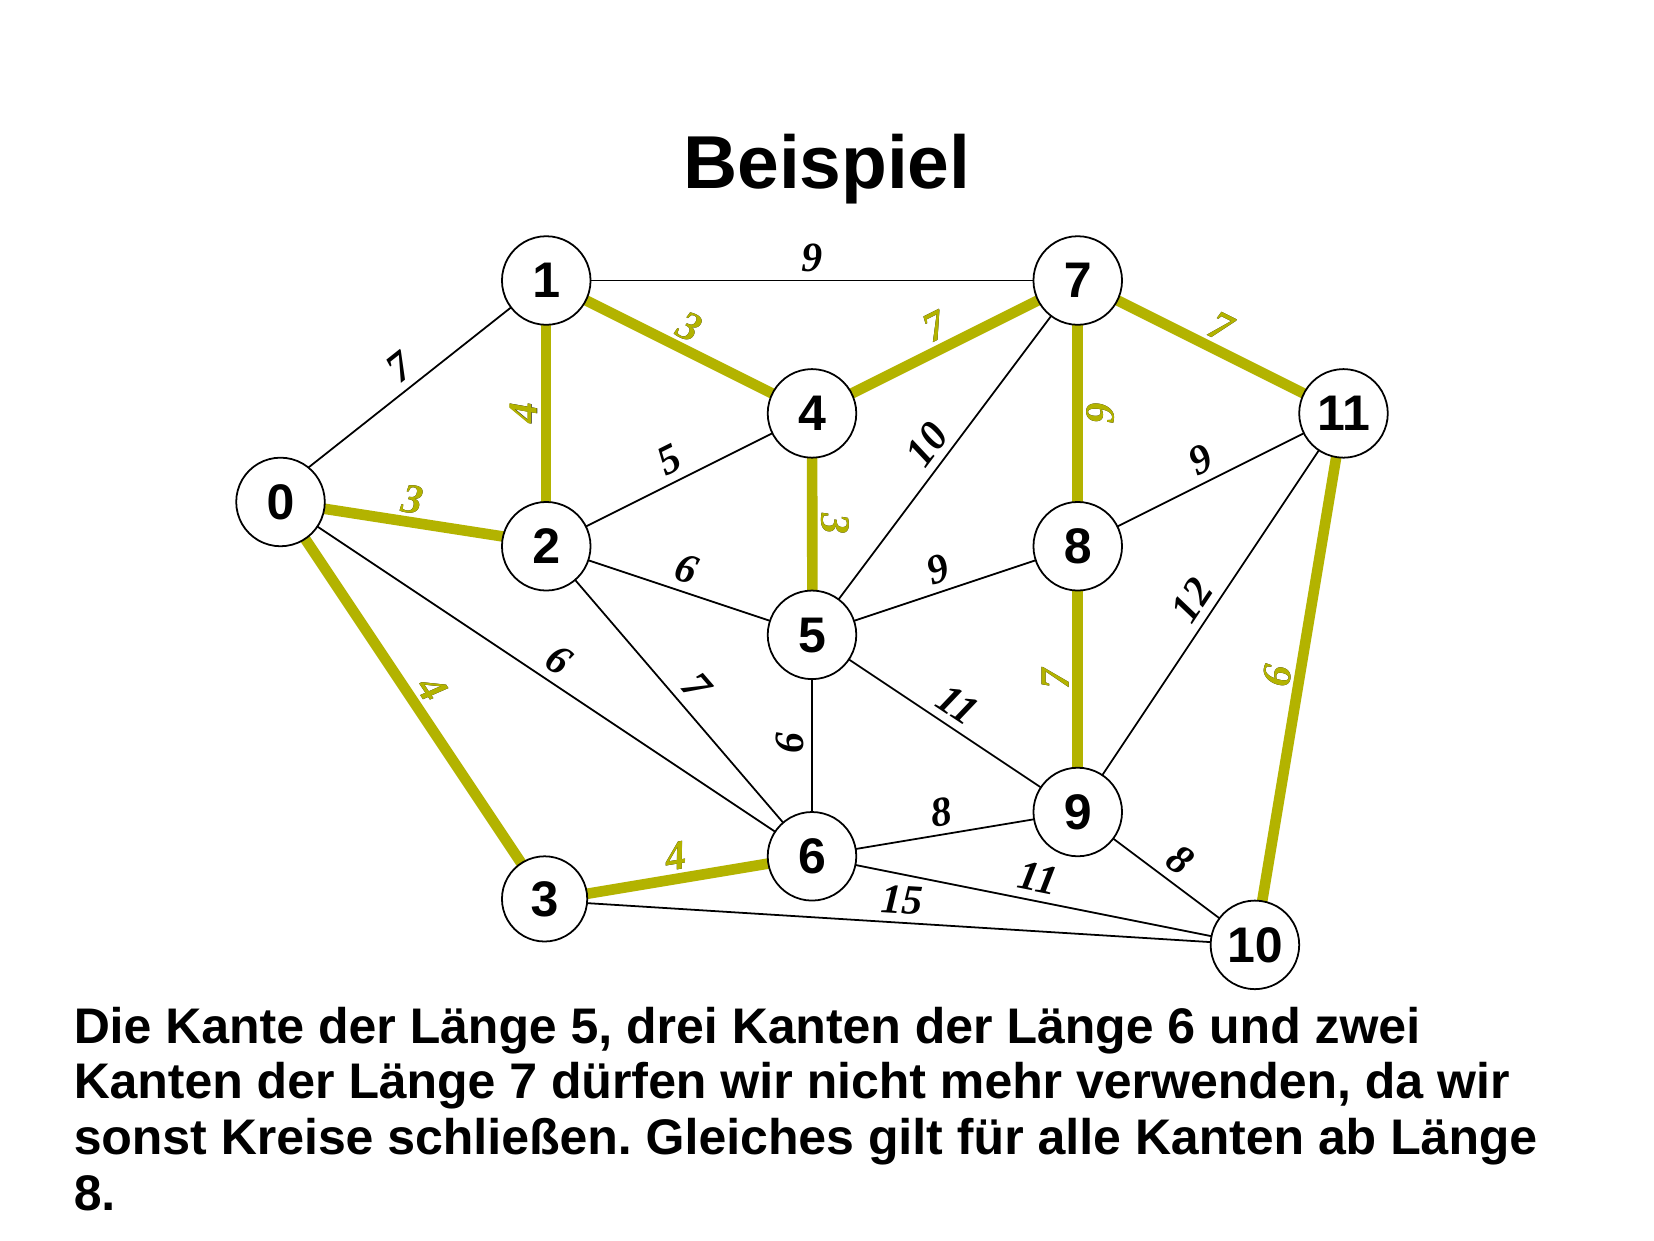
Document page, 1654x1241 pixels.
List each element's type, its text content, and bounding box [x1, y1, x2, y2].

text_box 5 [767, 590, 857, 680]
text_box 8 [1033, 501, 1123, 591]
text_box 7 [1033, 236, 1123, 325]
text_box 1 [501, 236, 591, 325]
text_box 9 [1033, 767, 1123, 857]
text_box 3 [501, 856, 588, 942]
text_box 0 [236, 457, 325, 547]
title Beispiel [88, 88, 1565, 237]
text_box 10 [1210, 900, 1300, 990]
text_box 2 [501, 501, 591, 591]
text_box 4 [767, 369, 857, 458]
text_box 6 [767, 812, 857, 901]
text_box Die Kante der Länge 5, drei Kanten der Länge 6 und zwei Kanten der Länge 7 dürfen wir nicht mehr verwenden, da wir sonst Kreise schließen. Gleiches gilt für alle Kanten ab Länge 8. [59, 990, 1595, 1234]
text_box 11 [1299, 369, 1388, 458]
